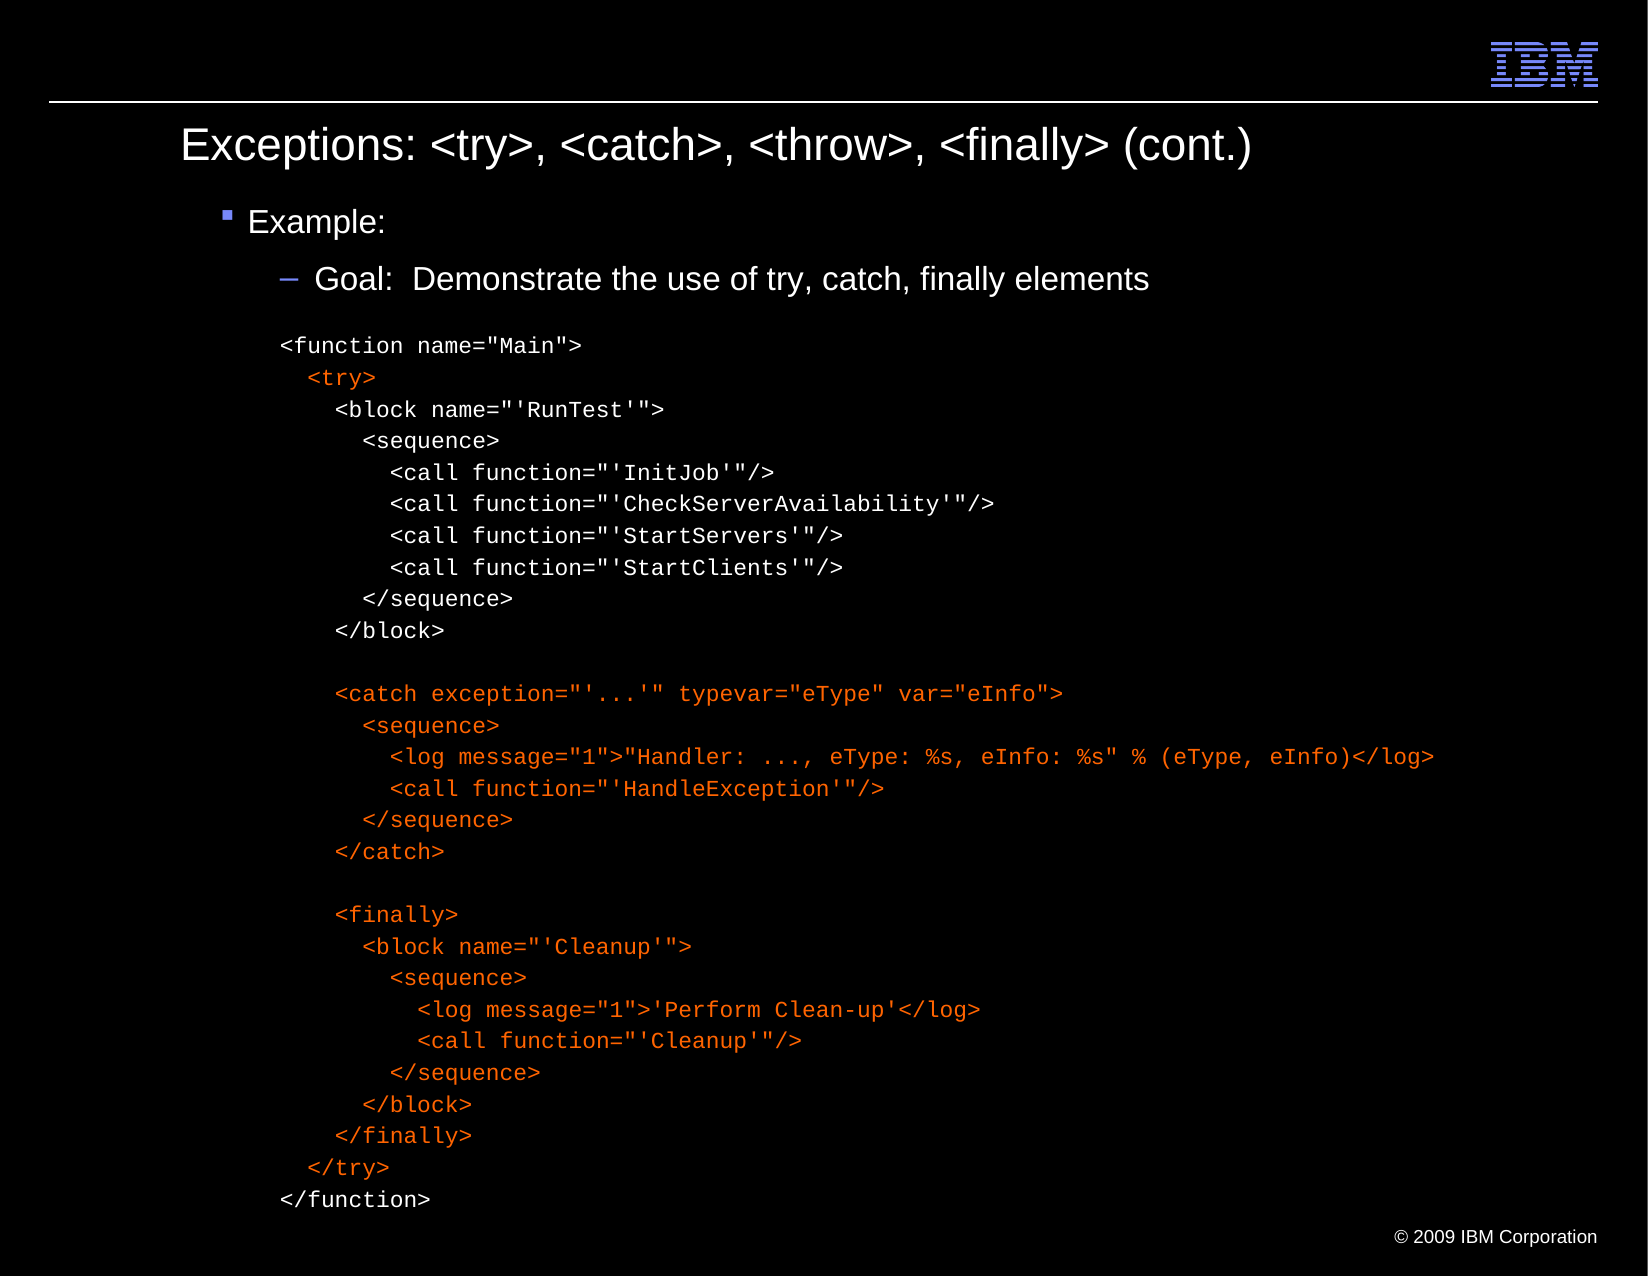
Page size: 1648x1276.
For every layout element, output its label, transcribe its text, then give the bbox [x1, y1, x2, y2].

text_box Example: Goal: Demonstrate the use of try, catch, finally elements <function name="Main"> <try> <block name="'RunTest'"> <sequence> <call function="'InitJob'"/> <call function="'CheckServerAvailability'"/> <call function="'StartServers'"/> <call function="'StartClients'"/> </sequence> </block> <catch exception="'...'" typevar="eType" var="eInfo"> <sequence> <log message="1">"Handler: ..., eType: %s, eInfo: %s" % (eType, eInfo)</log> <call function="'HandleException'"/> </sequence> </catch> <finally> <block name="'Cleanup'"> <sequence> <log message="1">'Perform Clean-up'</log> <call function="'Cleanup'"/> </sequence> </block> </finally> </try> </function> [219, 206, 1570, 1212]
title Exceptions: <try>, <catch>, <throw>, <finally> (cont.) [163, 112, 1648, 206]
picture [1491, 42, 1598, 87]
